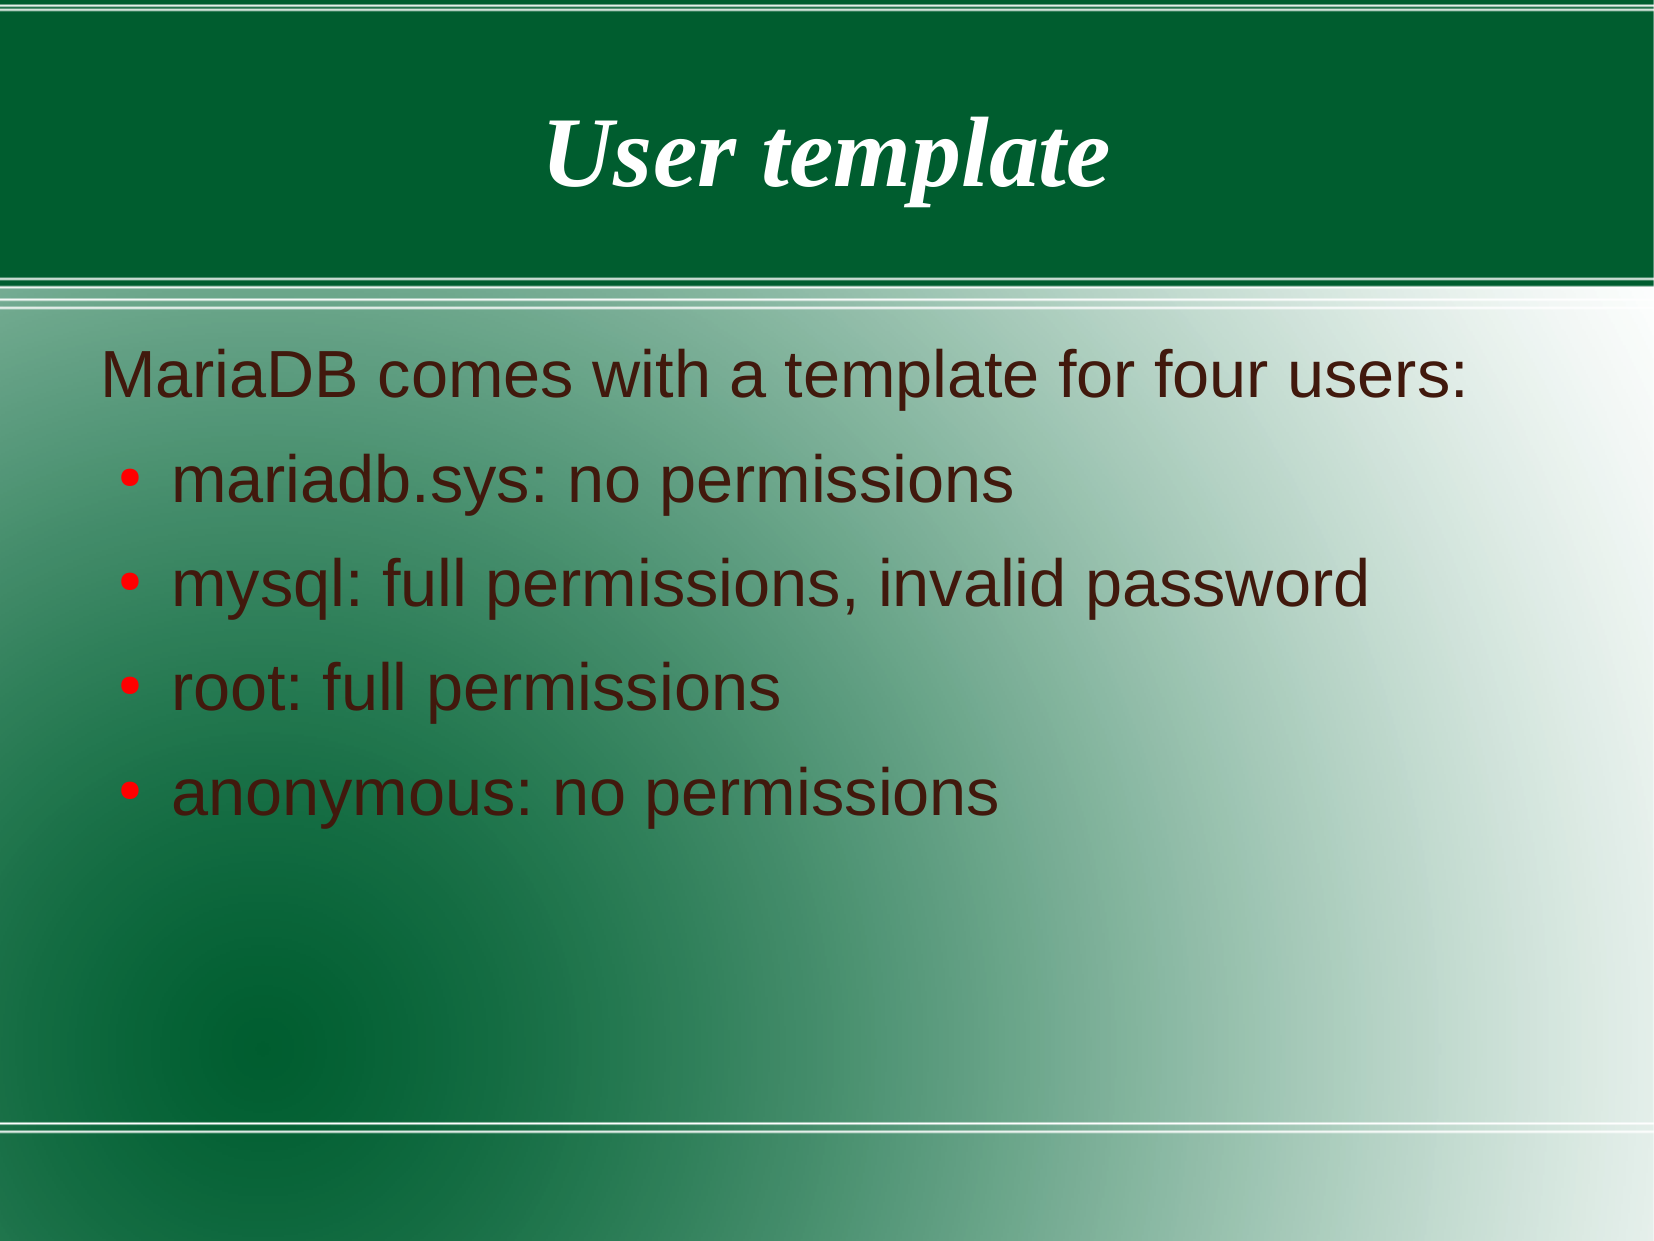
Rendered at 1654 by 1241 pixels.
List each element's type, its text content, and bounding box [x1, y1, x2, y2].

picture [0, 0, 1654, 1241]
title User template [82, 49, 1571, 257]
list MariaDB comes with a template for four users: mariadb.sys: no permissions mysql: full permissions, invalid password root: full permissions anonymous: no permissions [82, 337, 1571, 1057]
